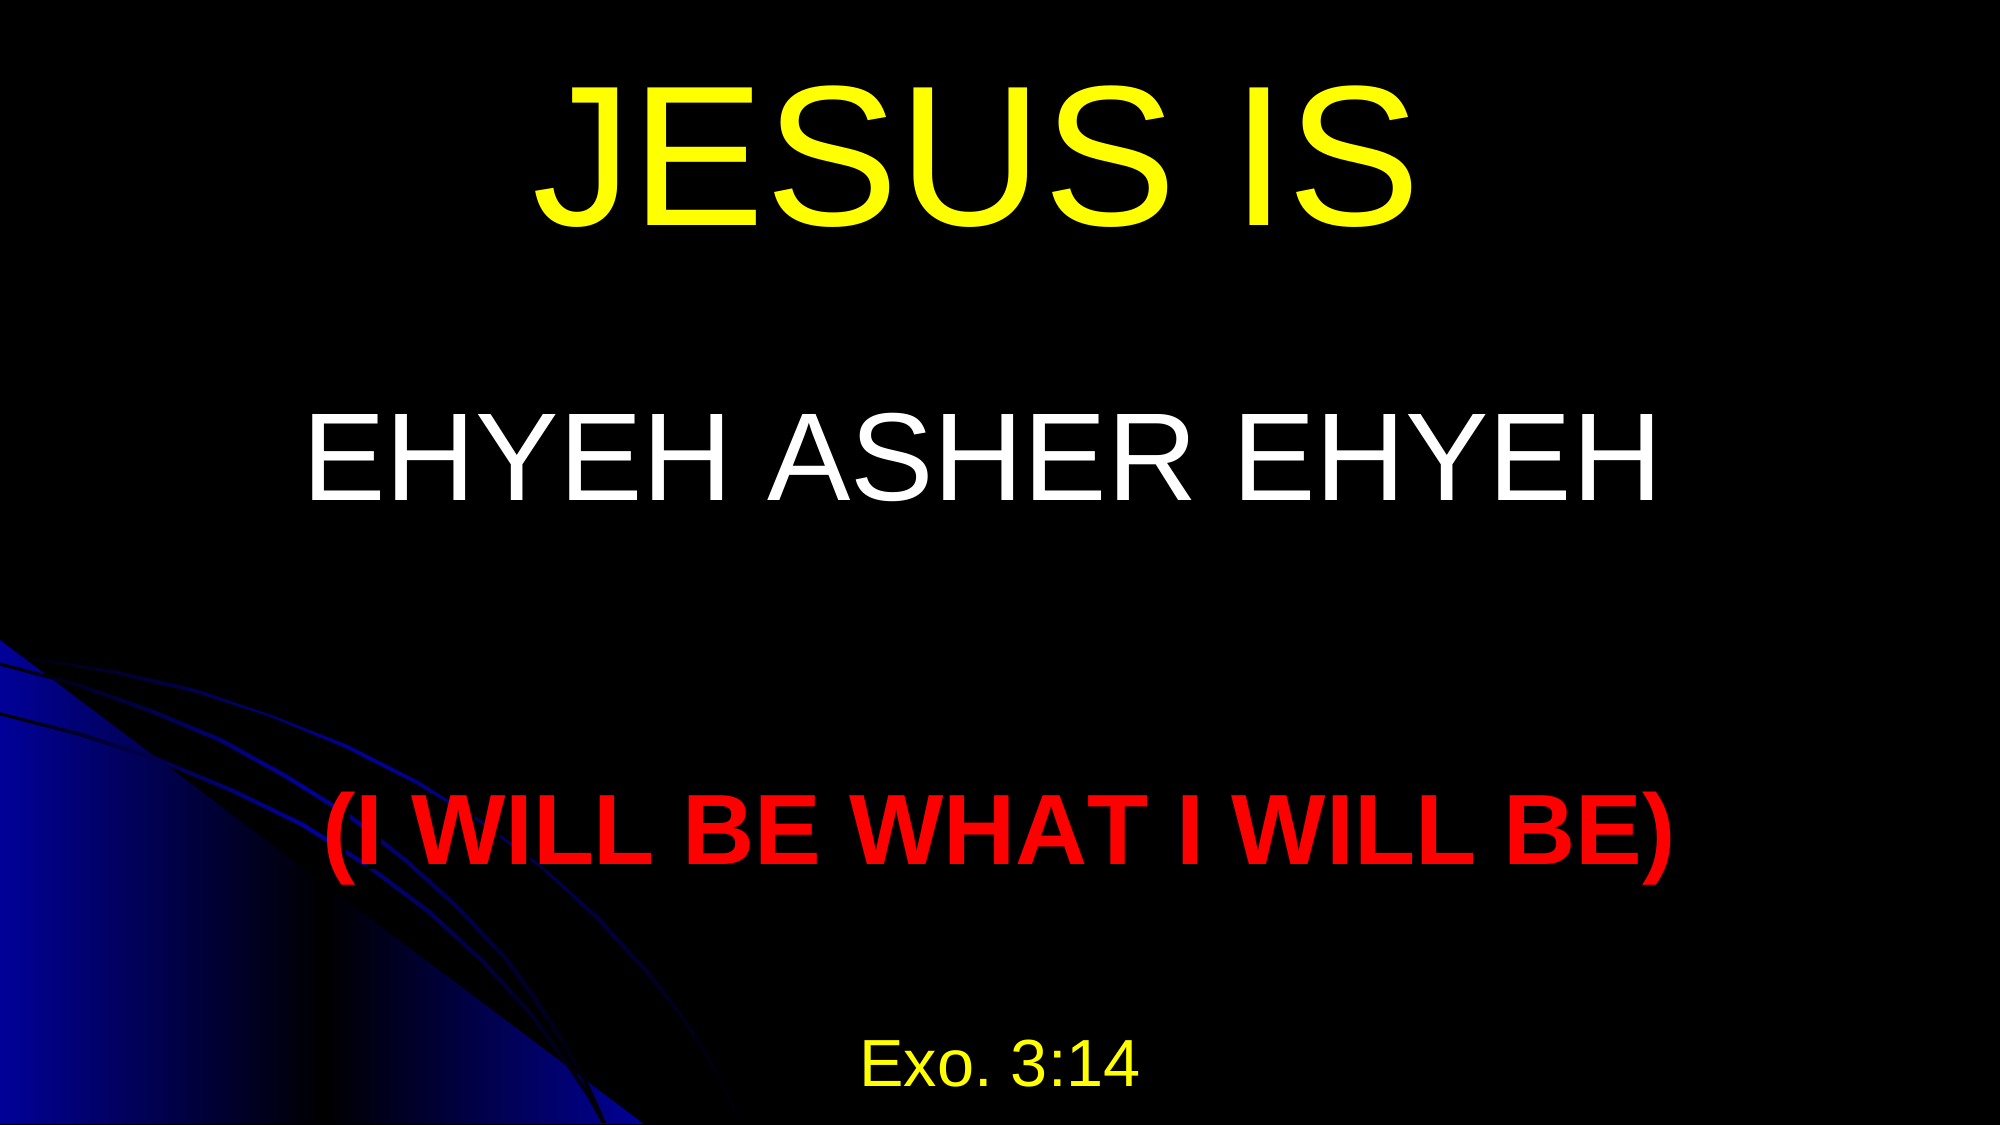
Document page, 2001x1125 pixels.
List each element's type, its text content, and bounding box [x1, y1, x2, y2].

title JESUS IS EHYEH ASHER EHYEH (I WILL BE WHAT I WILL BE) Exo. 3:14 [0, 0, 2000, 1125]
